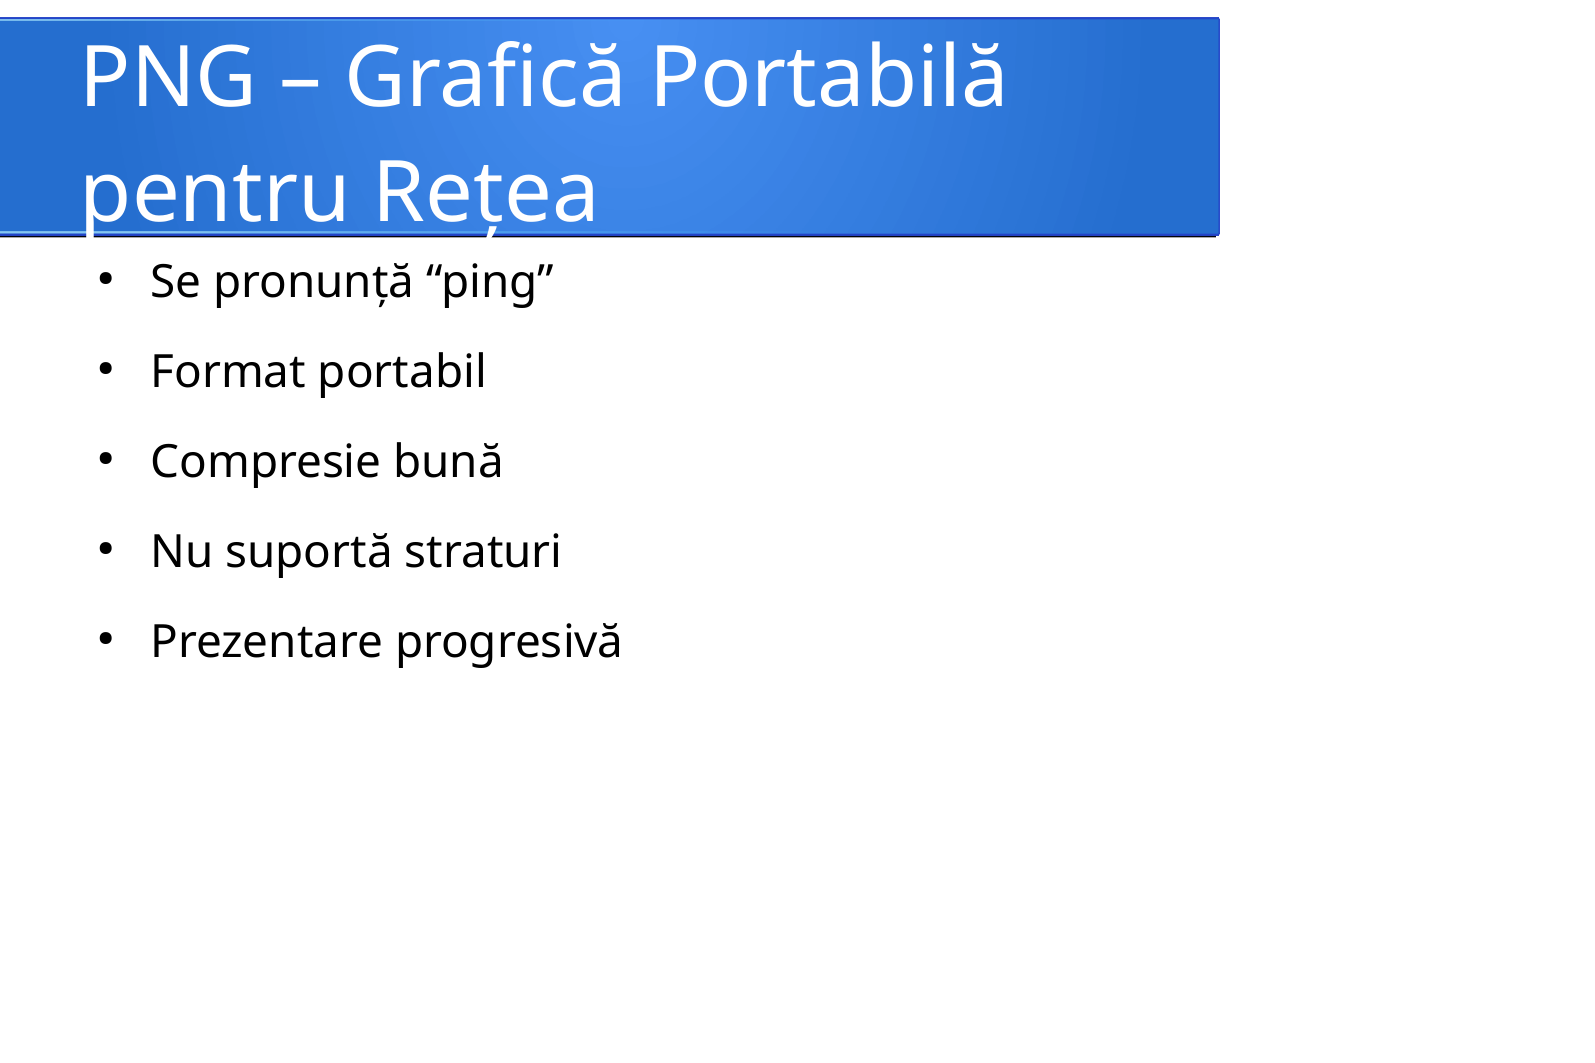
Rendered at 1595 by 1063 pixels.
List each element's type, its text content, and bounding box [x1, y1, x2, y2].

picture [0, 15, 1224, 242]
list Se pronunță “ping” Format portabil Compresie bună Nu suportă straturi Prezentare progresivă [79, 248, 1483, 866]
title PNG – Grafică Portabilă pentru Rețea [79, 35, 1206, 227]
